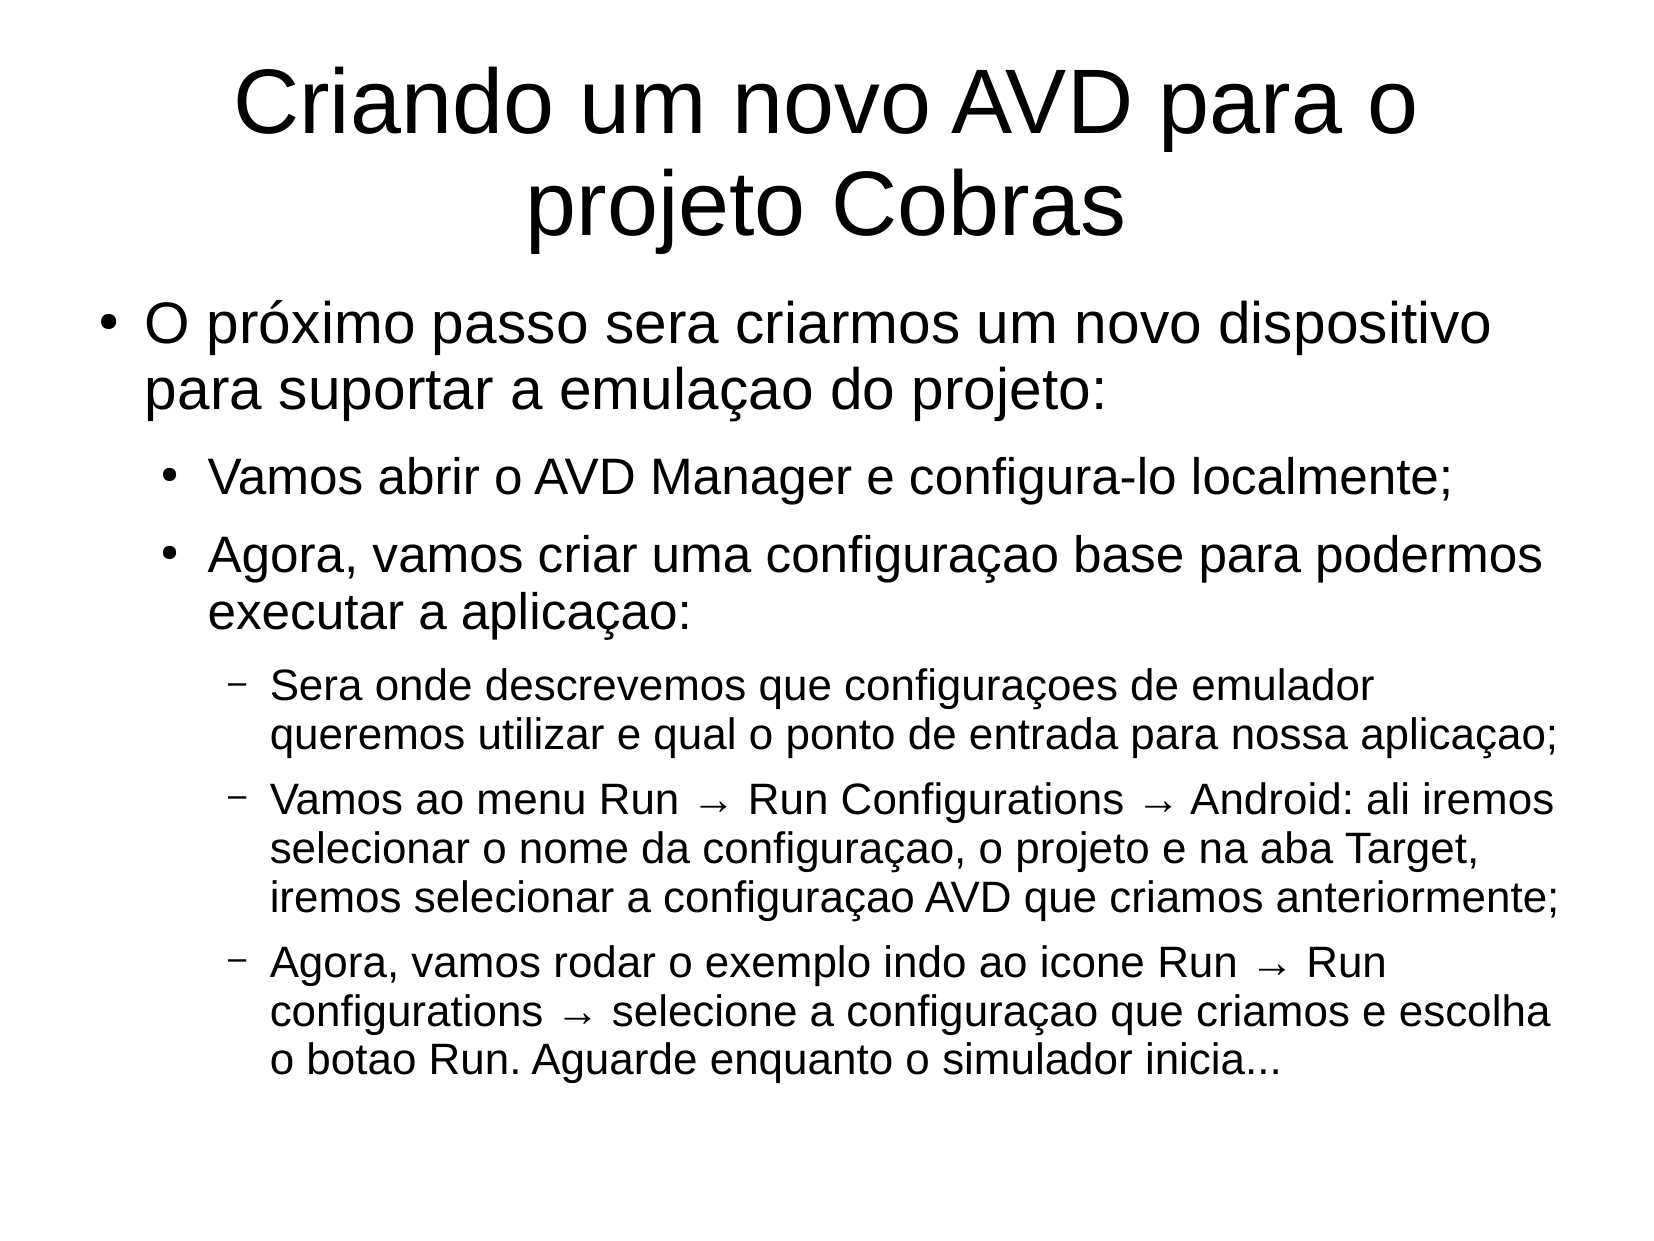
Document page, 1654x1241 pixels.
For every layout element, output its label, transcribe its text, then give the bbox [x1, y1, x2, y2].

title Criando um novo AVD para o projeto Cobras [82, 49, 1571, 257]
list O próximo passo sera criarmos um novo dispositivo para suportar a emulaçao do projeto: Vamos abrir o AVD Manager e configura-lo localmente; Agora, vamos criar uma configuraçao base para podermos executar a aplicaçao: Sera onde descrevemos que configuraçoes de emulador queremos utilizar e qual o ponto de entrada para nossa aplicaçao; Vamos ao menu Run → Run Configurations → Android: ali iremos selecionar o nome da configuraçao, o projeto e na aba Target, iremos selecionar a configuraçao AVD que criamos anteriormente; Agora, vamos rodar o exemplo indo ao icone Run → Run configurations → selecione a configuraçao que criamos e escolha o botao Run. Aguarde enquanto o simulador inicia... [82, 290, 1571, 1109]
